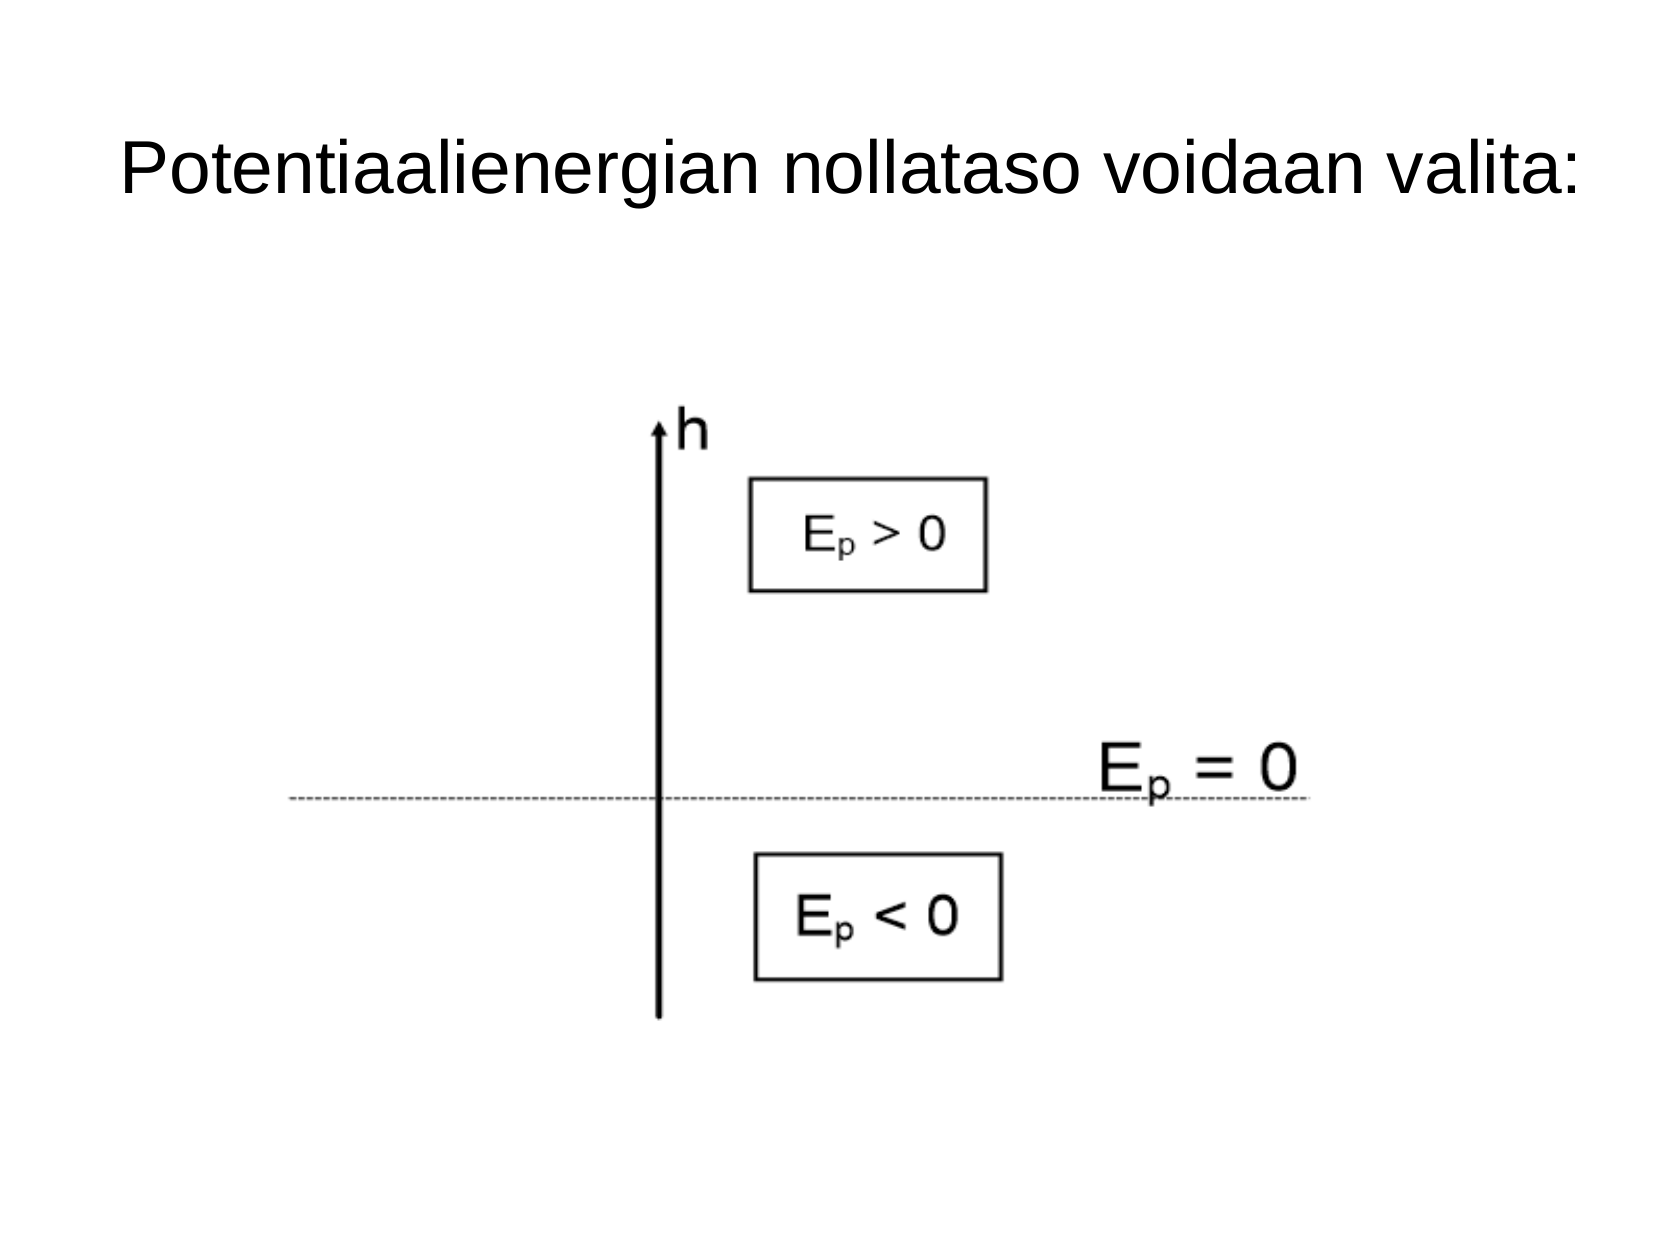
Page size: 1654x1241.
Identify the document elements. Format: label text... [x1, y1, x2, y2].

picture [178, 342, 1430, 1068]
text_box Potentiaalienergian nollataso voidaan valita: [104, 118, 1607, 237]
